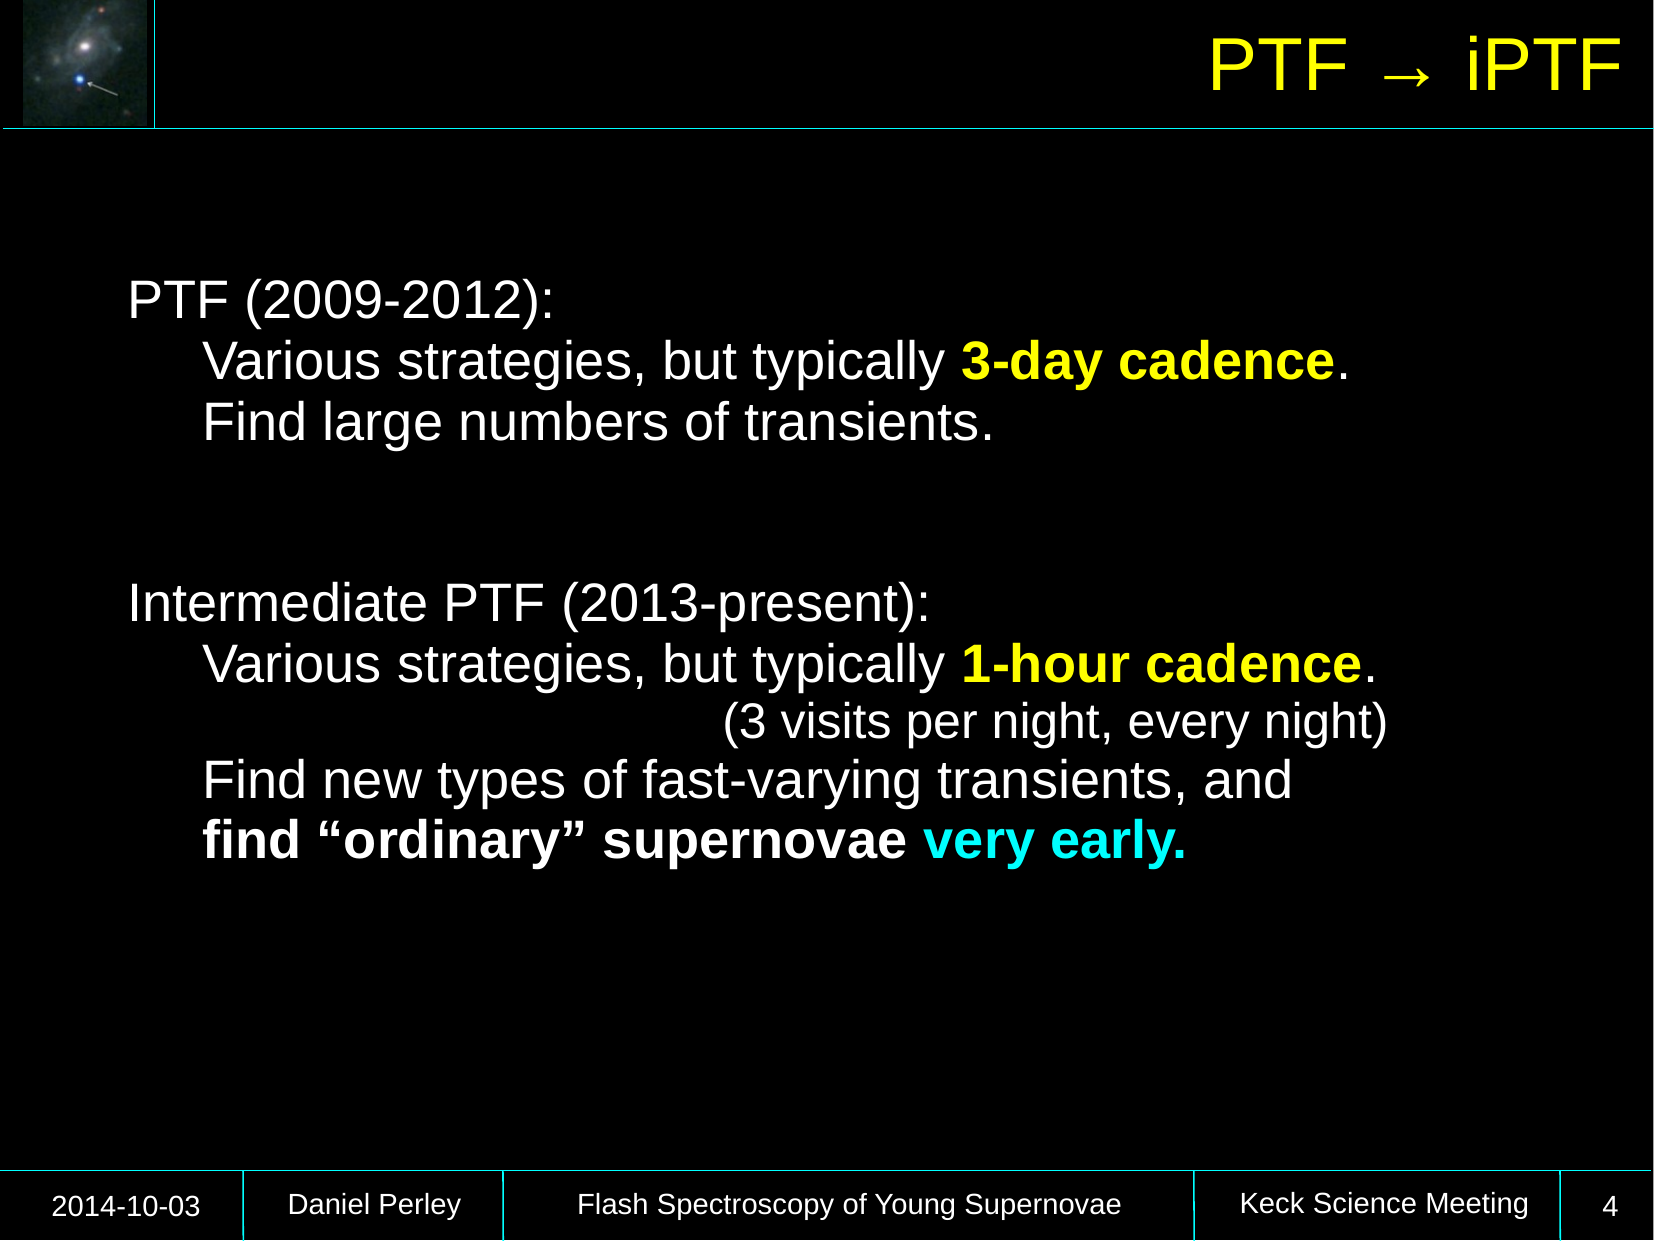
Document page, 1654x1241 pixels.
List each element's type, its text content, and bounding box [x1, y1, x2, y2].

text_box PTF (2009-2012): Various strategies, but typically 3-day cadence. Find large numbers of transients. Intermediate PTF (2013-present): Various strategies, but typically 1-hour cadence. (3 visits per night, every night) Find new types of fast-varying transients, and find “ordinary” supernovae very early. [112, 262, 1426, 901]
picture [23, 0, 147, 126]
title PTF → iPTF [187, 21, 1624, 108]
